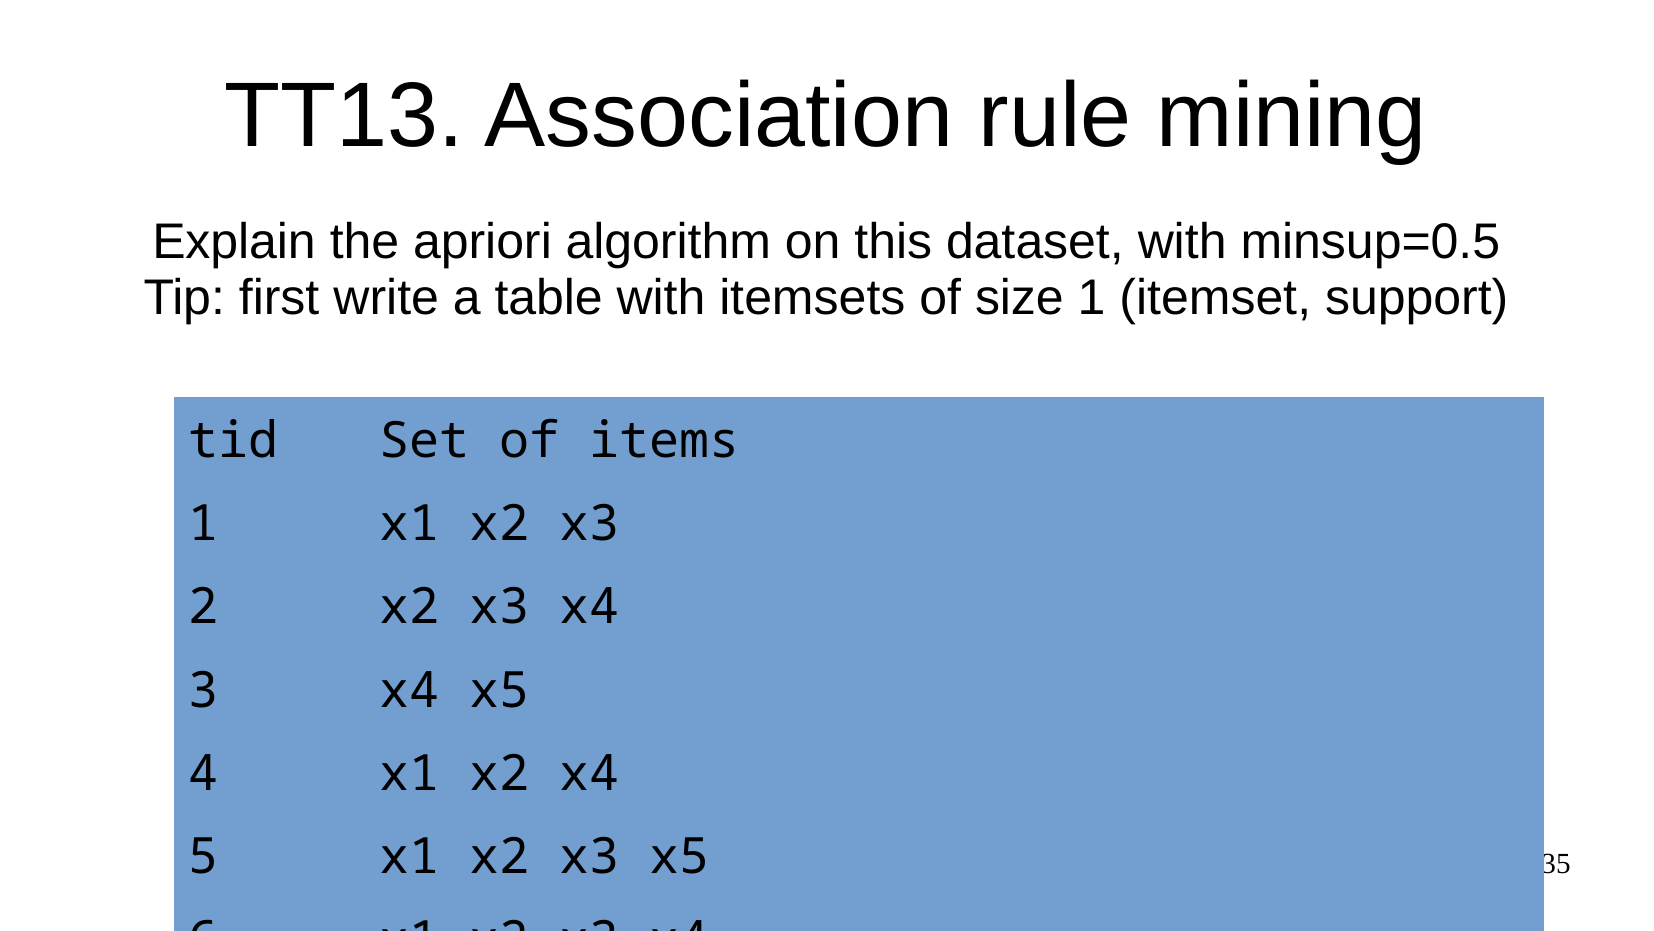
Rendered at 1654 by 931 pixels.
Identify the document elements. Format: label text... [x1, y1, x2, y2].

title TT13. Association rule mining [82, 37, 1571, 192]
table_header Set of items [365, 397, 1544, 480]
table_cell 2 [174, 563, 365, 646]
table_cell x4 x5 [365, 646, 1544, 729]
subtitle Explain the apriori algorithm on this dataset, with minsup=0.5 Tip: first write a table with itemsets of size 1 (itemset, support) [82, 192, 1571, 346]
table_header tid [174, 397, 365, 480]
table_cell 3 [174, 646, 365, 729]
table_cell x1 x2 x4 [365, 729, 1544, 812]
table_cell 4 [174, 729, 365, 812]
table_cell 5 [174, 812, 365, 895]
table_cell 6 [174, 895, 365, 931]
table_cell x2 x3 x4 [365, 563, 1544, 646]
table_cell x1 x2 x3 x4 [365, 895, 1544, 931]
table_cell x1 x2 x3 x5 [365, 812, 1544, 895]
table_cell 1 [174, 480, 365, 563]
table_cell x1 x2 x3 [365, 480, 1544, 563]
